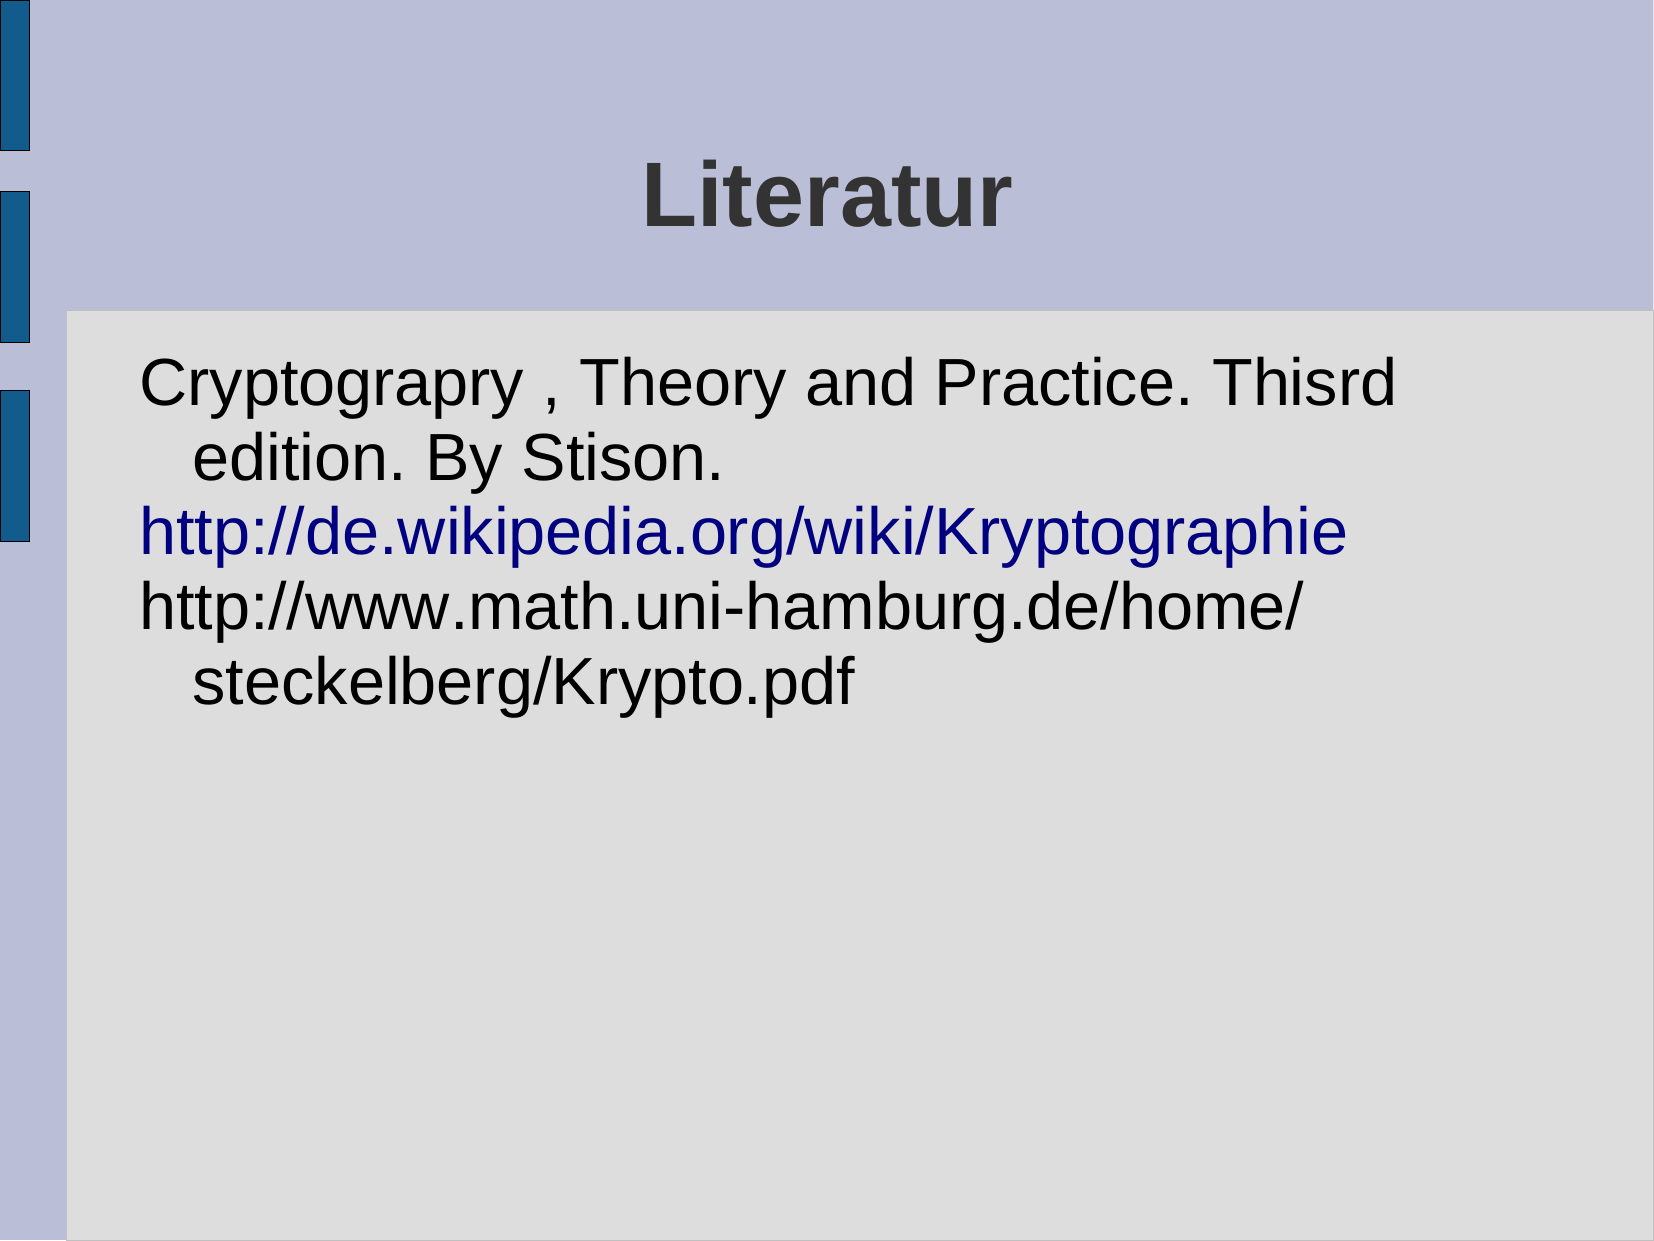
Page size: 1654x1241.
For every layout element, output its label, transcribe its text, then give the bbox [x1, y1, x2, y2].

list Cryptograpry , Theory and Practice. Thisrd edition. By Stison. http://de.wikipedia.org/wiki/Kryptographie http://www.math.uni-hamburg.de/home/steckelberg/Krypto.pdf [121, 344, 1534, 1127]
title Literatur [121, 91, 1534, 299]
